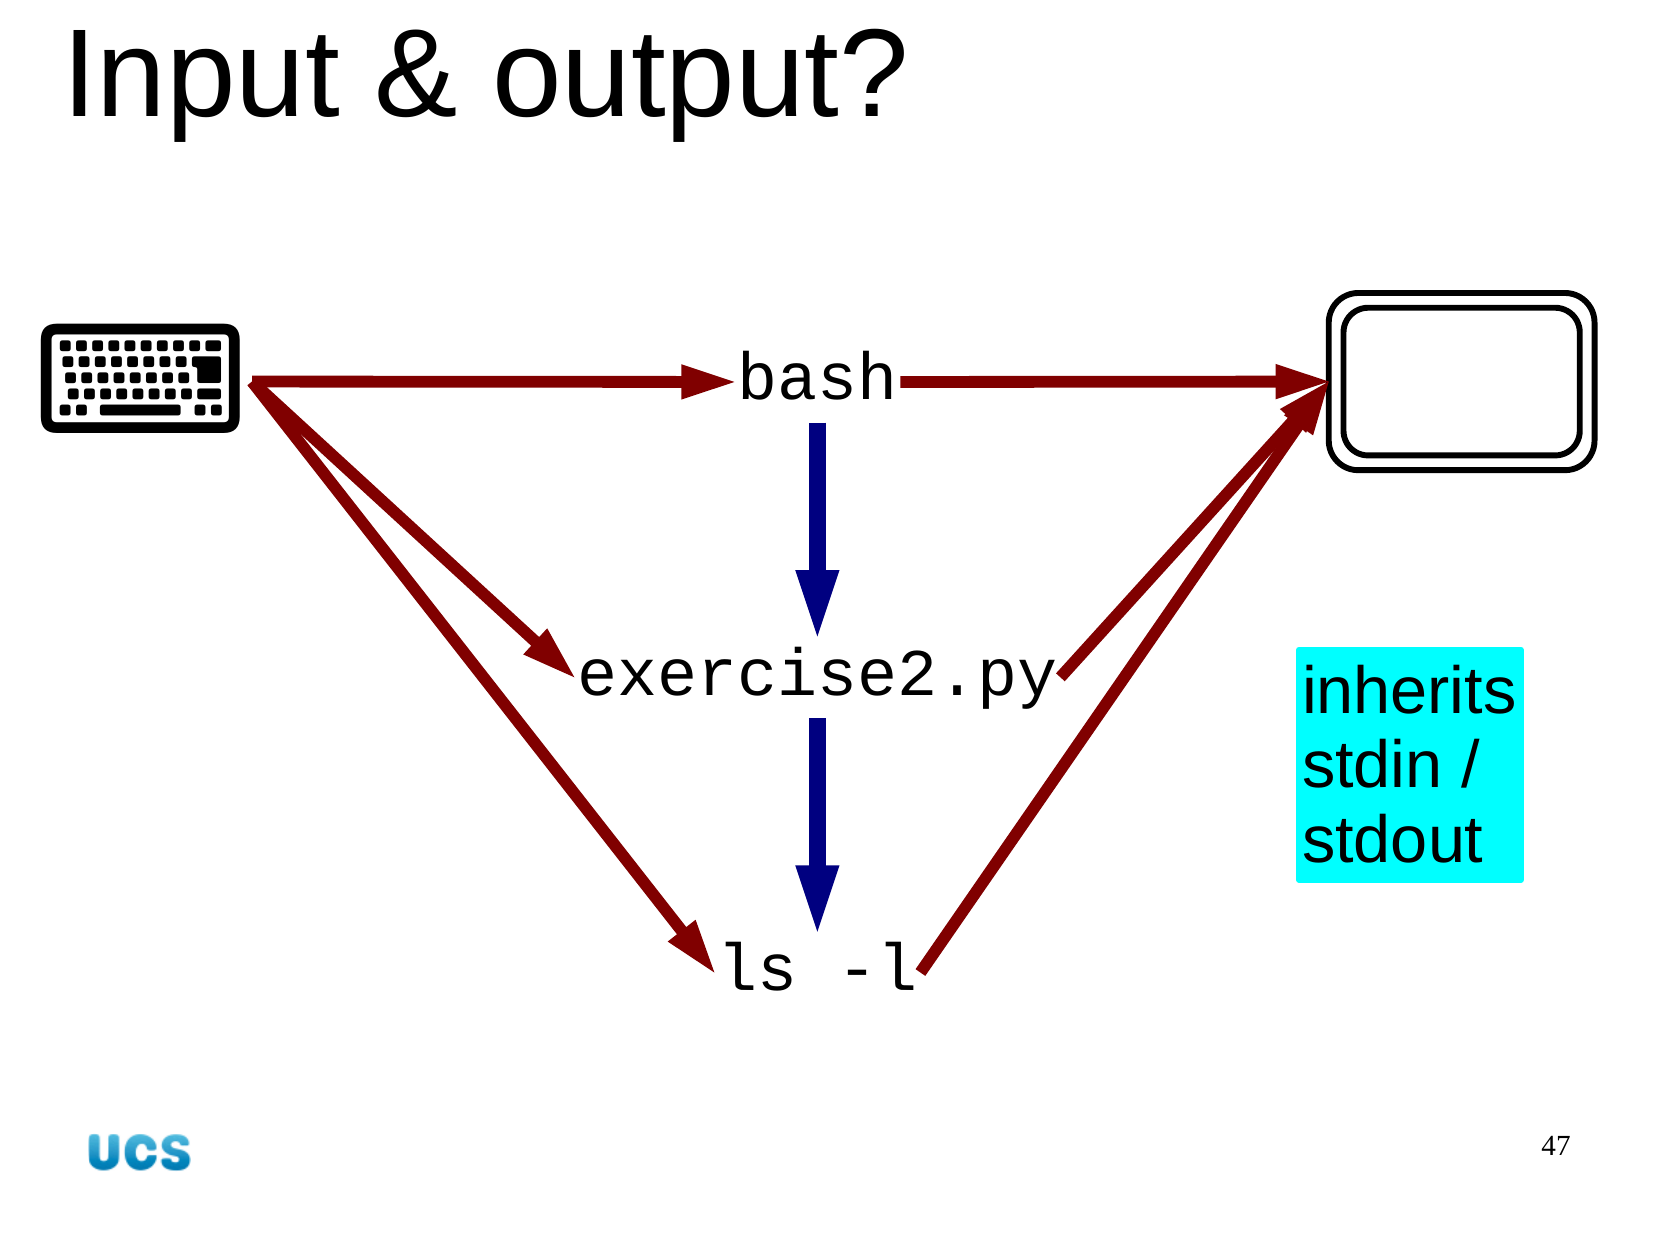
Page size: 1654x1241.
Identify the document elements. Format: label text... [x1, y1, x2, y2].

text_box ⌨ [29, 291, 253, 472]
text_box [1328, 292, 1595, 471]
text_box Input & output? [59, 0, 914, 146]
text_box bash [734, 341, 901, 423]
text_box exercise2.py [574, 636, 1061, 719]
picture [88, 1133, 191, 1172]
text_box ls -l [714, 931, 921, 1014]
text_box inherits stdin / stdout [1299, 649, 1521, 880]
